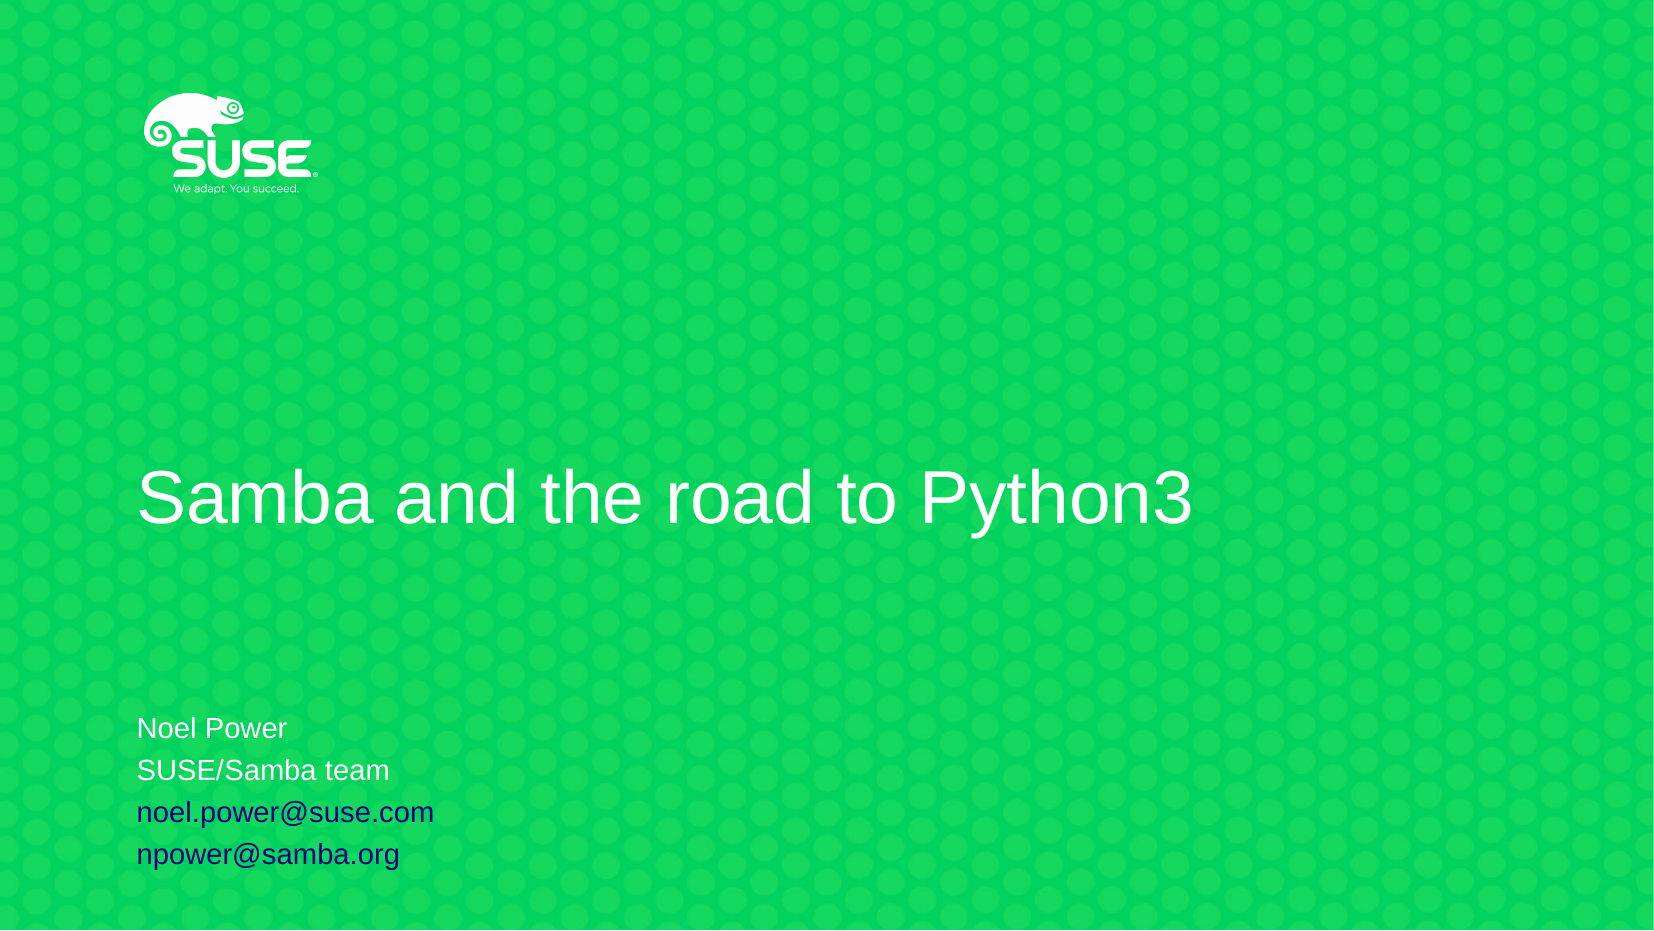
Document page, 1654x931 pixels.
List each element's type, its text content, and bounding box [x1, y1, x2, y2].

title Samba and the road to Python3 [121, 217, 1531, 541]
picture [0, 0, 1654, 930]
list Noel Power SUSE/Samba team noel.power@suse.com npower@samba.org [121, 704, 879, 925]
